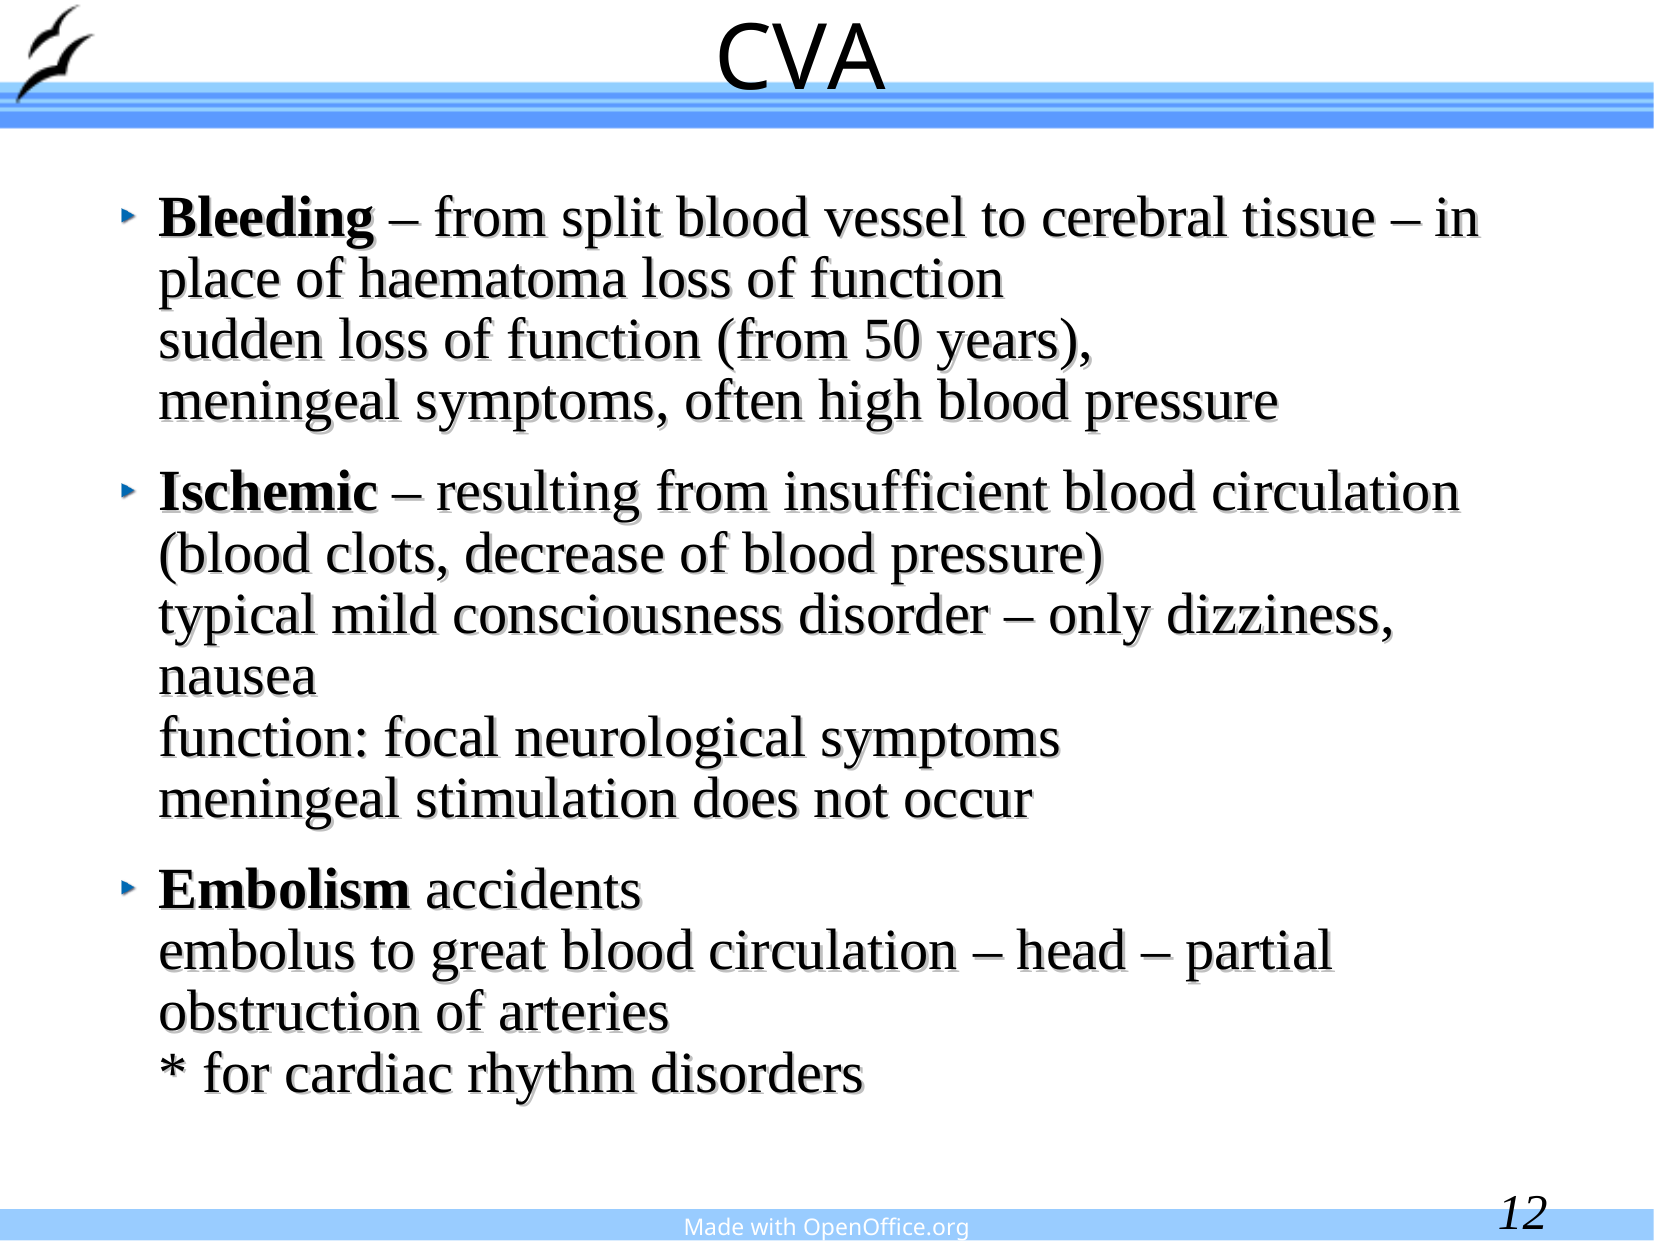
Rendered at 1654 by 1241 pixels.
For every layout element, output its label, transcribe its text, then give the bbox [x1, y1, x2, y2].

picture [0, 0, 1654, 133]
list Bleeding – from split blood vessel to cerebral tissue – in place of haematoma loss of function sudden loss of function (from 50 years), meningeal symptoms, often high blood pressure Ischemic – resulting from insufficient blood circulation (blood clots, decrease of blood pressure) typical mild consciousness disorder – only dizziness, nausea function: focal neurological symptoms meningeal stimulation does not occur Embolism accidents embolus to great blood circulation – head – partial obstruction of arteries * for cardiac rhythm disorders [120, 186, 1534, 1209]
title CVA [94, 0, 1507, 109]
